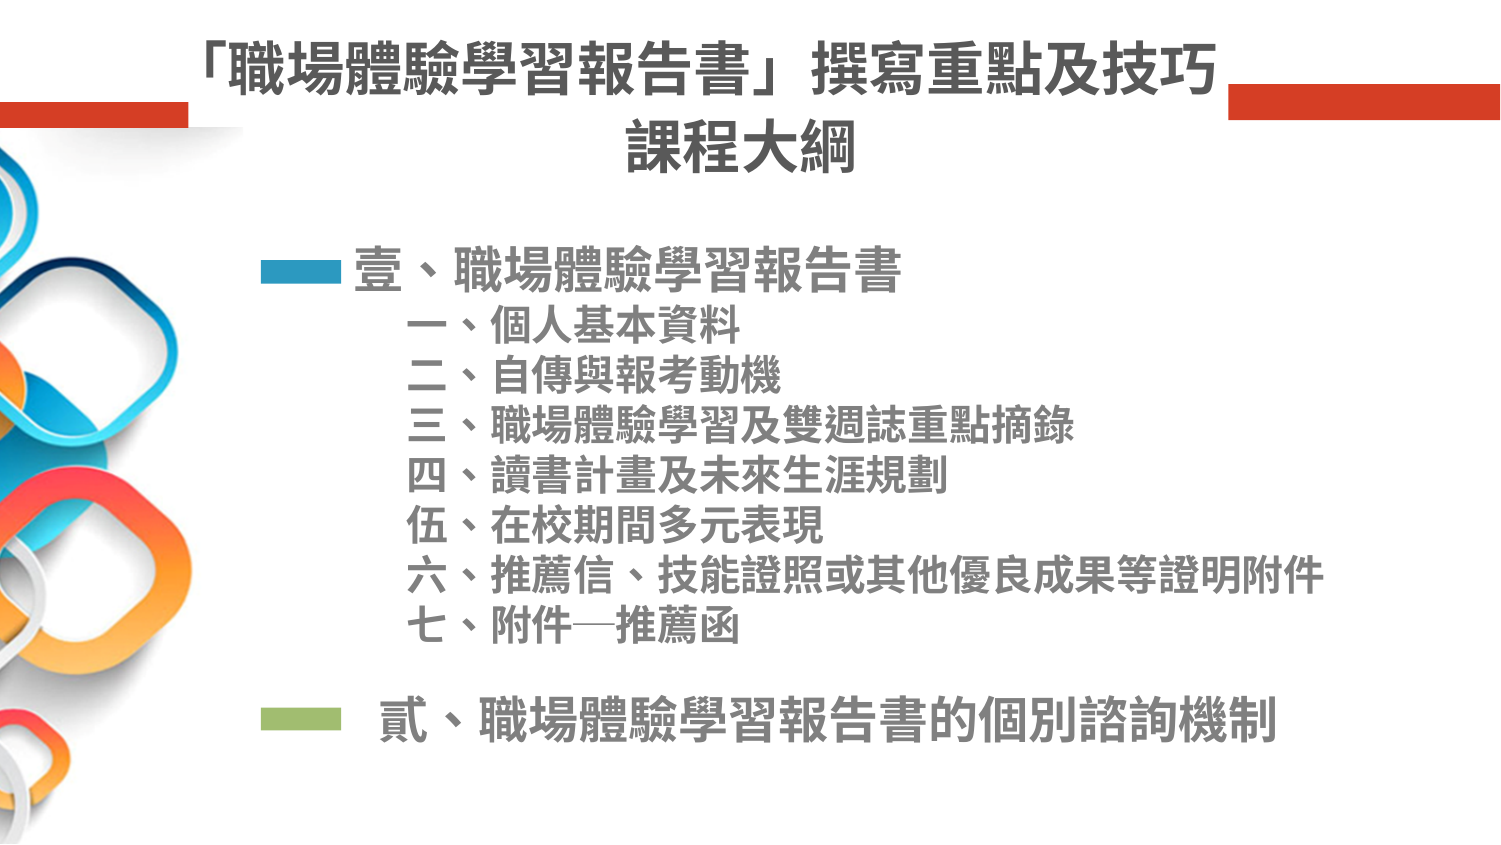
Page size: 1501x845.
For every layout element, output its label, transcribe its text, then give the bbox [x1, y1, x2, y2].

text_box [1228, 84, 1501, 121]
text_box [260, 260, 338, 284]
text_box 「職場體驗學習報告書」撰寫重點及技巧 [0, 31, 1501, 102]
text_box [260, 707, 342, 731]
text_box [0, 102, 189, 128]
text_box 課程大綱 [609, 102, 873, 188]
text_box 壹、職場體驗學習報告書 一、個人基本資料 二、自傳與報考動機 三、職場體驗學習及雙週誌重點摘錄 四、讀書計畫及未來生涯規劃 伍、在校期間多元表現 六、推薦信、技能證照或其他優良成果等證明附件 七、附件─推薦函 [338, 231, 1383, 657]
text_box 貳、職場體驗學習報告書的個別諮詢機制 [363, 681, 1294, 756]
picture [0, 127, 244, 844]
